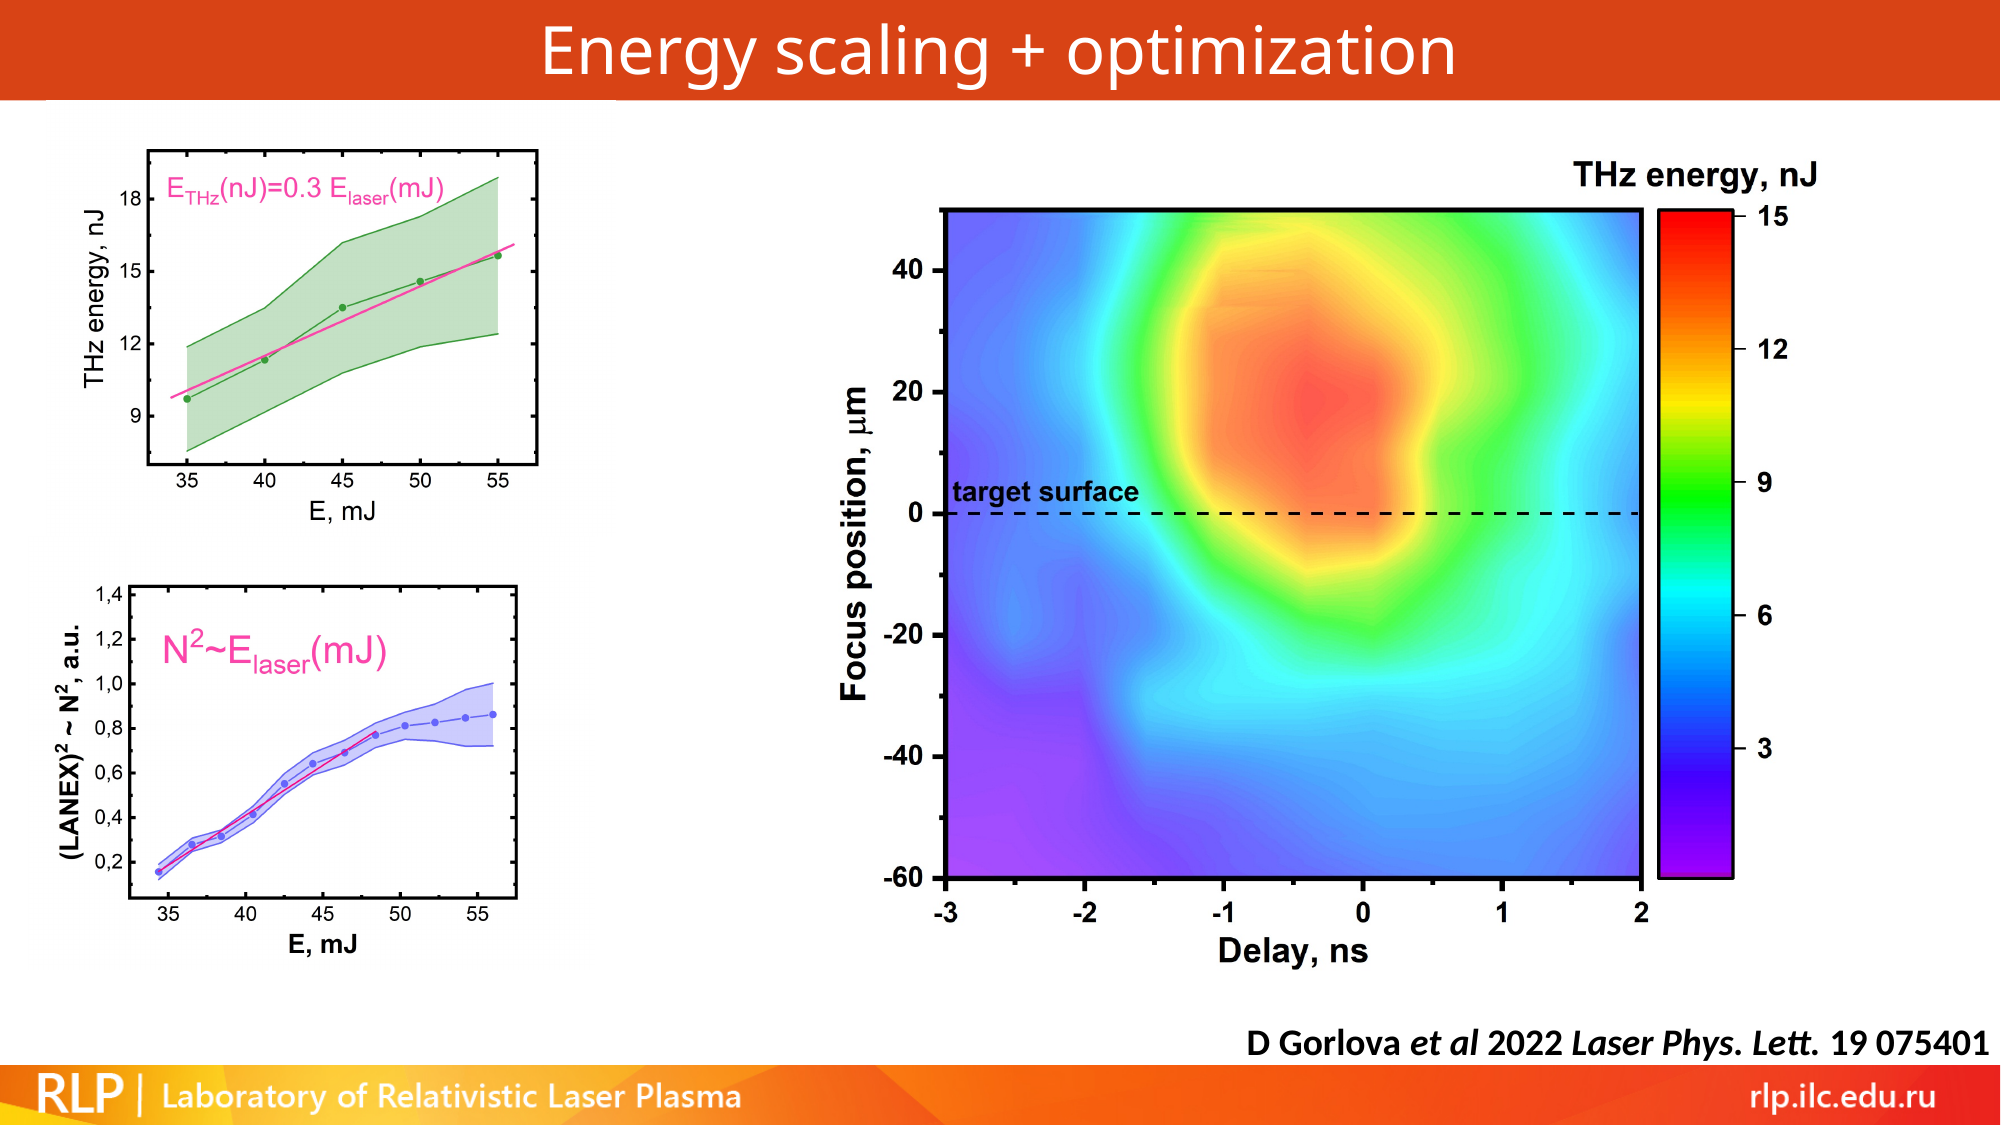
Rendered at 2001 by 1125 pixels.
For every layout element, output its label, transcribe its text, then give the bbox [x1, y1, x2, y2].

picture [817, 151, 1846, 976]
text_box D Gorlova et al 2022 Laser Phys. Lett. 19 075401 [1231, 1010, 2000, 1072]
text_box Energy scaling + optimization [0, 0, 2000, 101]
picture [0, 1065, 2000, 1125]
picture [28, 100, 616, 970]
